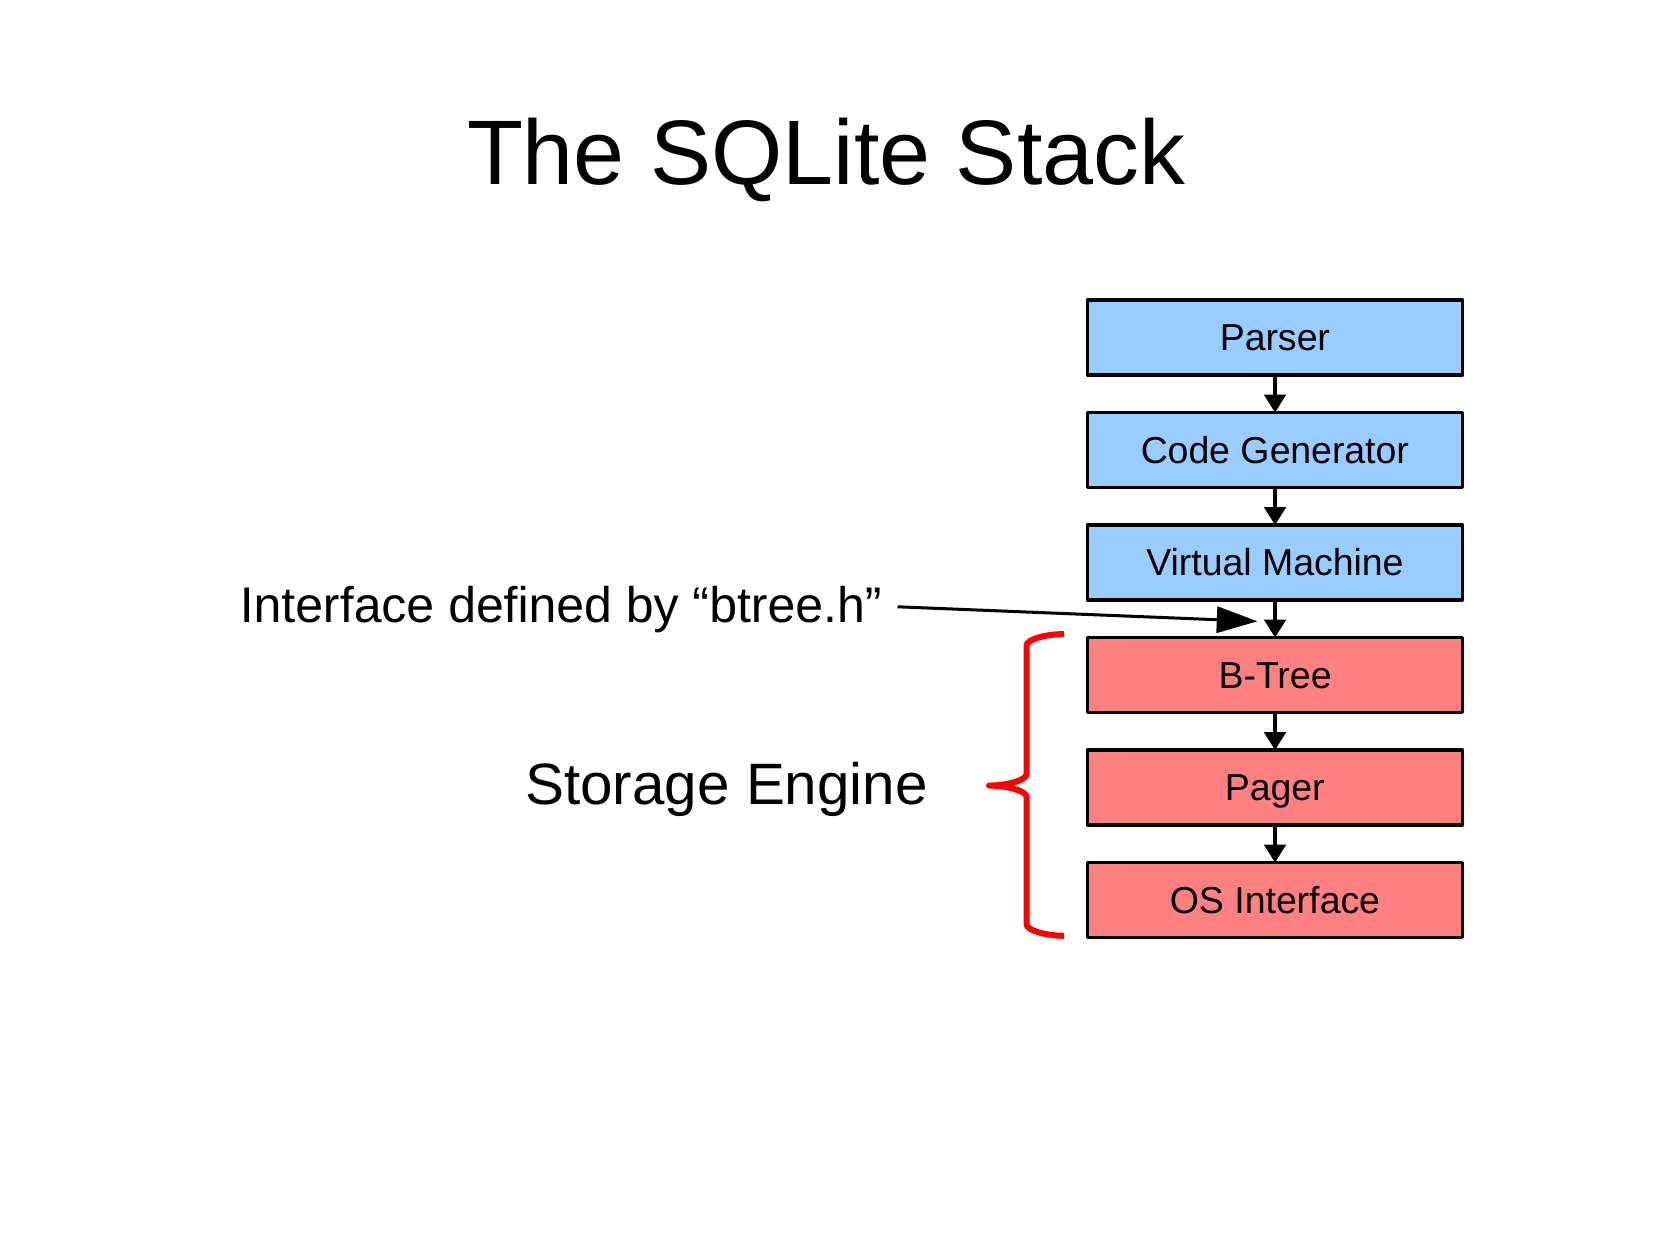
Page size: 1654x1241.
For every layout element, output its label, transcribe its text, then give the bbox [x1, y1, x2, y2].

title The SQLite Stack [82, 49, 1571, 257]
text_box OS Interface [1087, 862, 1463, 938]
text_box Virtual Machine [1087, 525, 1463, 601]
text_box Interface defined by “btree.h” [225, 570, 898, 642]
text_box Pager [1087, 750, 1463, 826]
text_box Code Generator [1087, 412, 1463, 488]
text_box Parser [1087, 300, 1463, 376]
text_box Storage Engine [510, 744, 943, 826]
text_box B-Tree [1087, 637, 1463, 713]
